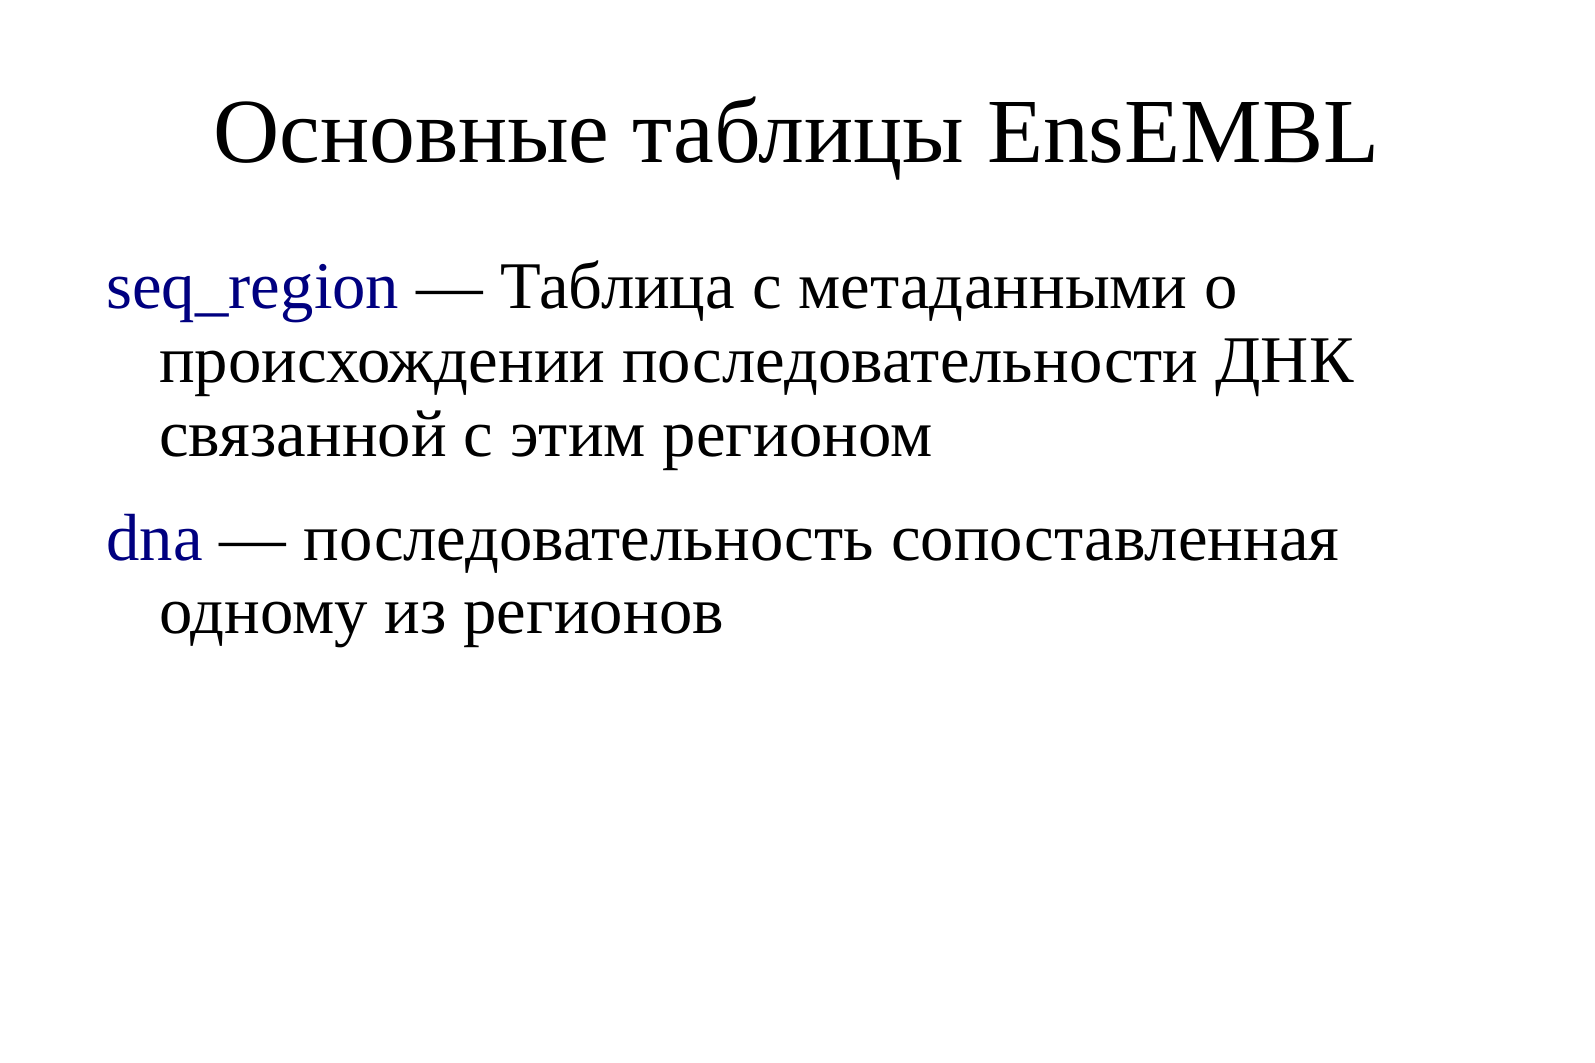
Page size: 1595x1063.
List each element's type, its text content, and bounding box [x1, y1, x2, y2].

list seq_region — Таблица с метаданными о происхождении последовательности ДНК связанной с этим регионом dna — последовательность сопоставленная одному из регионов [88, 248, 1516, 936]
title Основные таблицы EnsEMBL [79, 42, 1515, 220]
